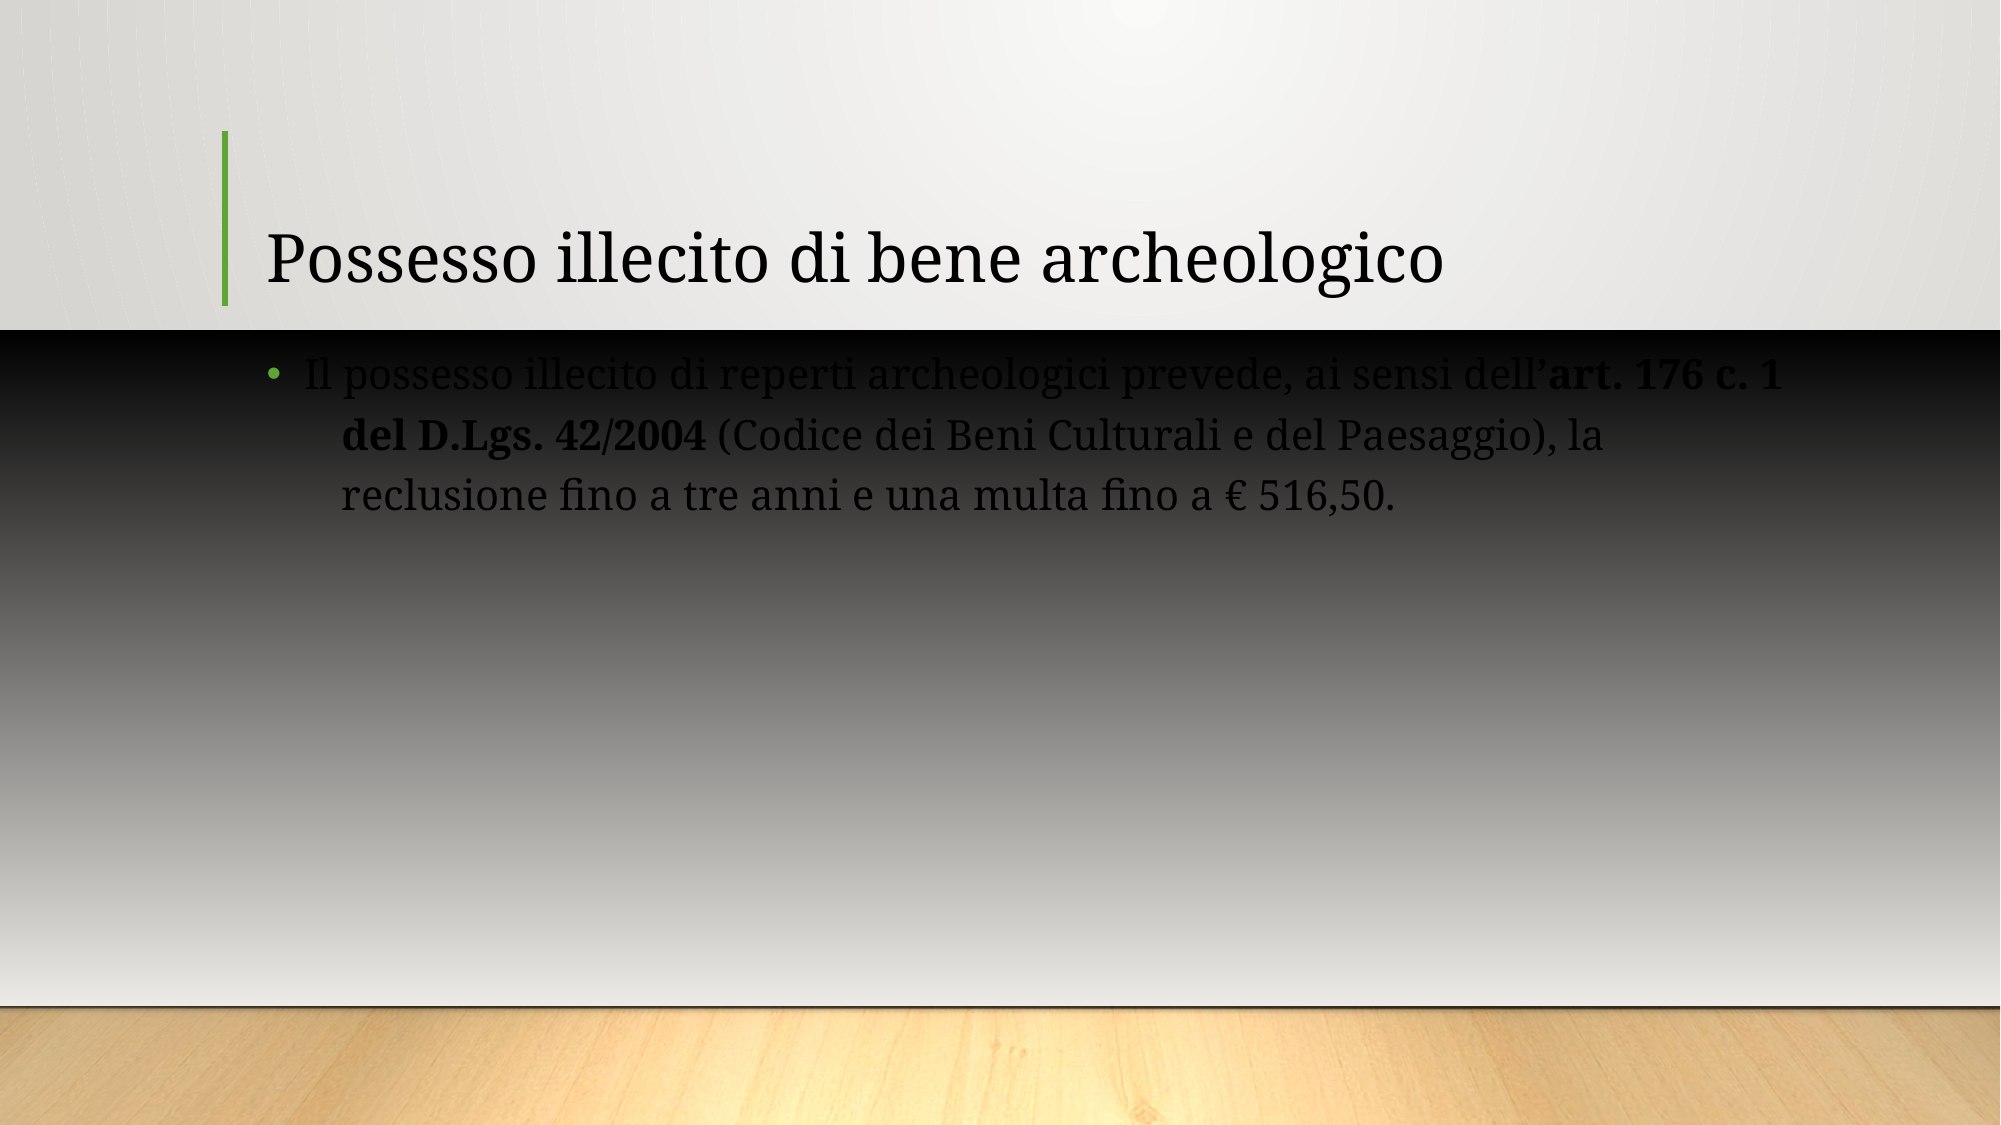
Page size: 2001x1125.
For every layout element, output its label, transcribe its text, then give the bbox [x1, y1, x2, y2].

list Il possesso illecito di reperti archeologici prevede, ai sensi dell’art. 176 c. 1 del D.Lgs. 42/2004 (Codice dei Beni Culturali e del Paesaggio), la reclusione fino a tre anni e una multa fino a € 516,50. [251, 330, 1814, 897]
title Possesso illecito di bene archeologico [251, 131, 1814, 305]
